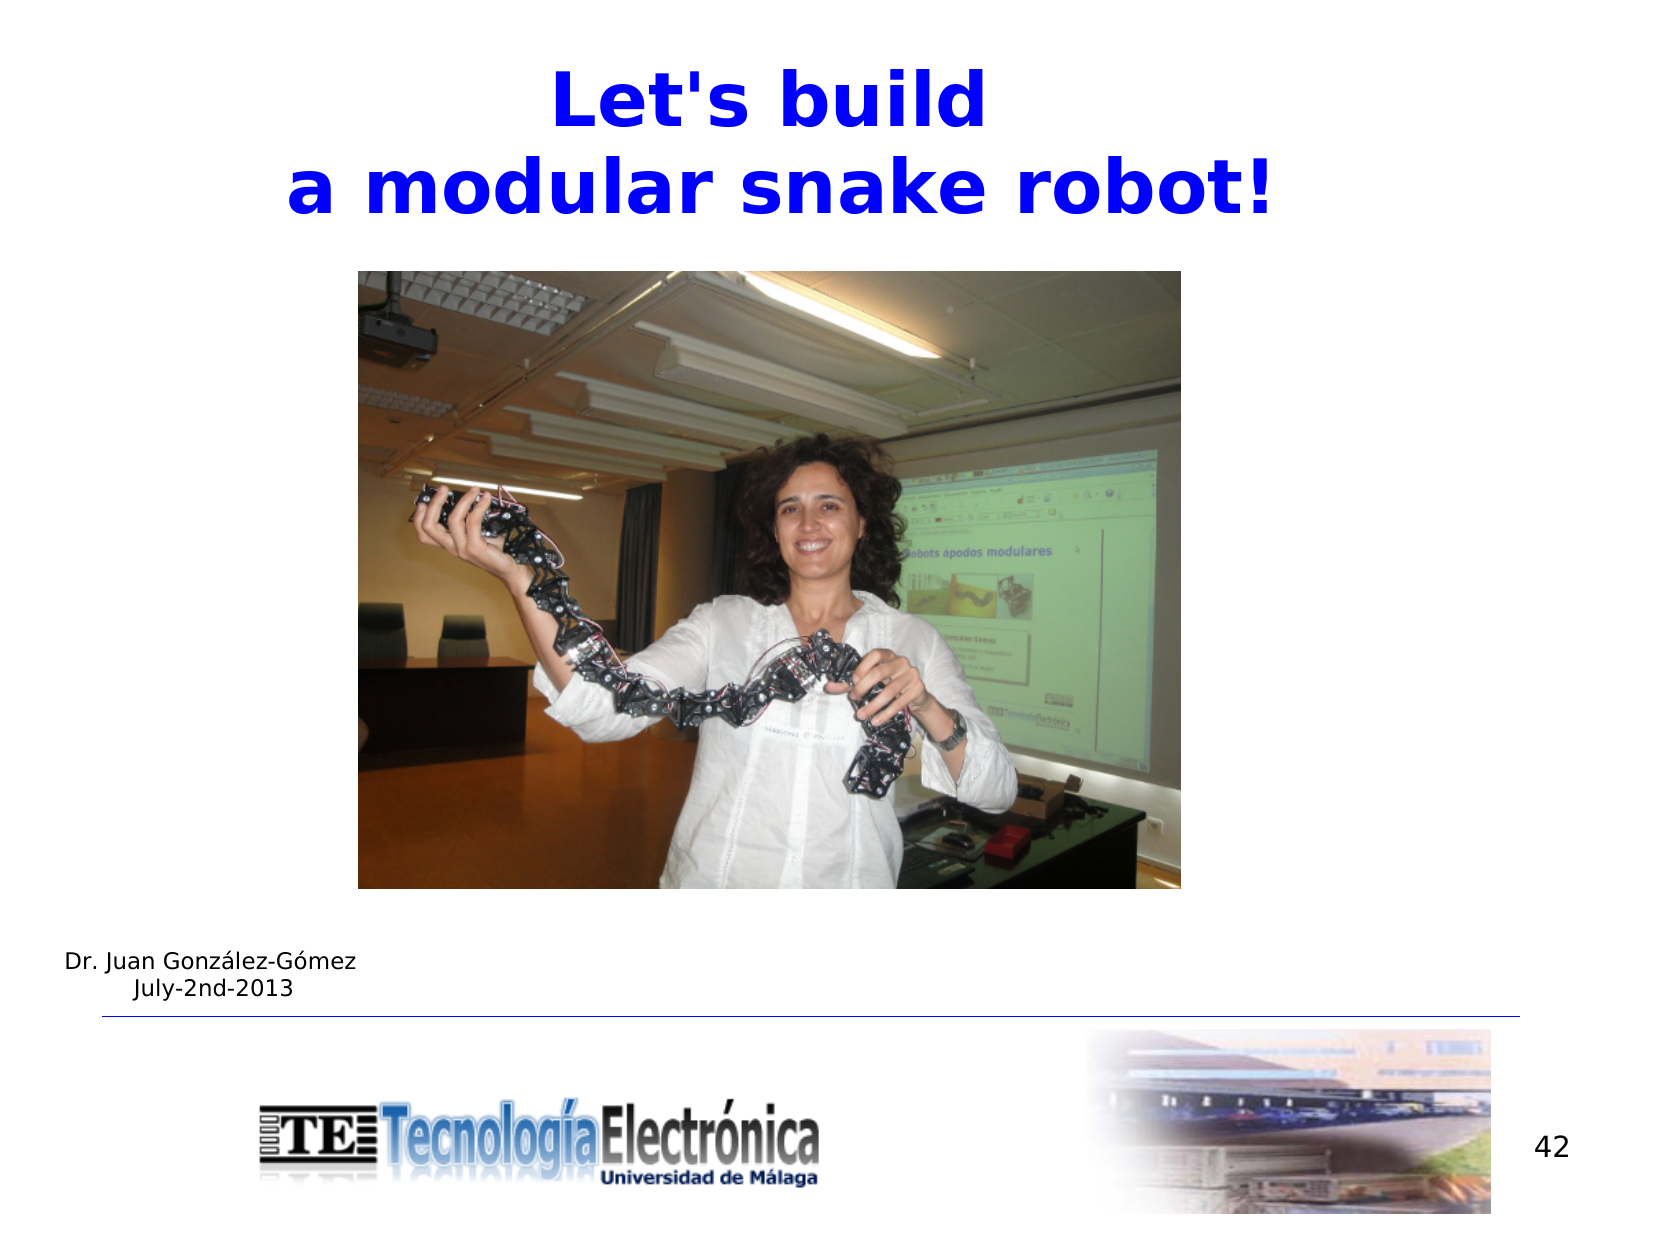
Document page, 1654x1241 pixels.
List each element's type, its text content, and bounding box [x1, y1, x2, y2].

picture [247, 1029, 1491, 1215]
picture [358, 271, 1181, 889]
text_box Let's build a modular snake robot! [272, 49, 1294, 239]
text_box Dr. Juan González-Gómez July-2nd-2013 [49, 940, 380, 1010]
